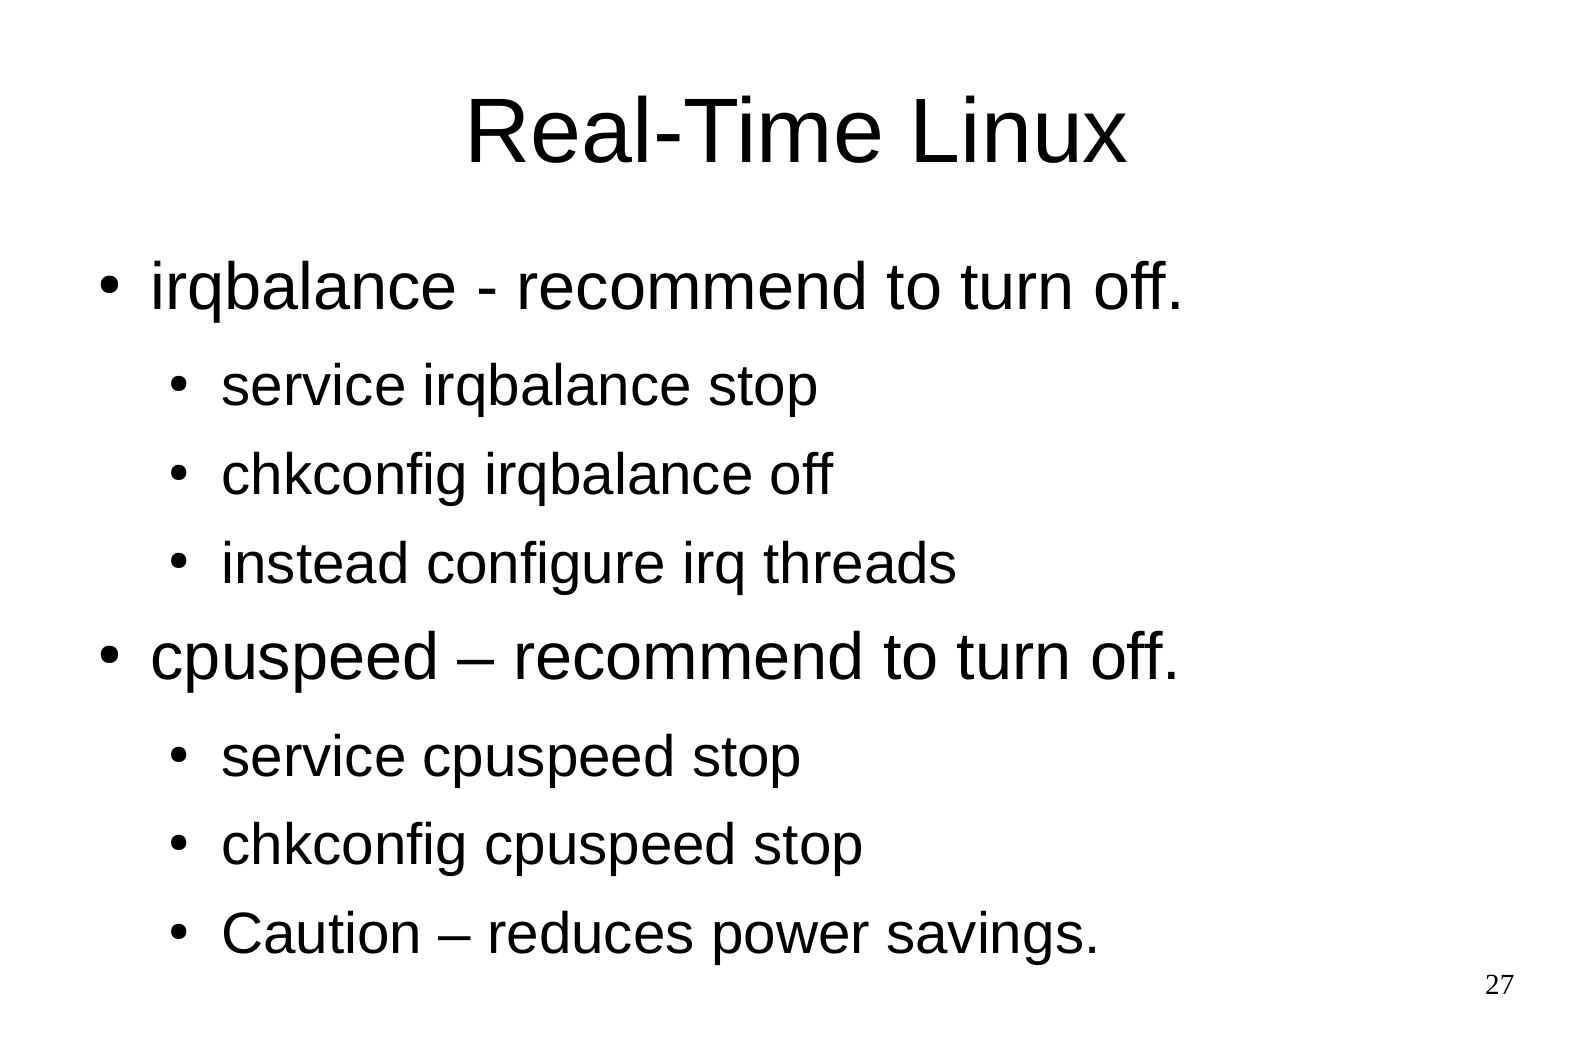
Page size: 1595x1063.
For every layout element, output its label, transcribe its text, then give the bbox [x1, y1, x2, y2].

title Real-Time Linux [79, 49, 1515, 213]
list irqbalance - recommend to turn off. service irqbalance stop chkconfig irqbalance off instead configure irq threads cpuspeed – recommend to turn off. service cpuspeed stop chkconfig cpuspeed stop Caution – reduces power savings. [79, 248, 1515, 966]
